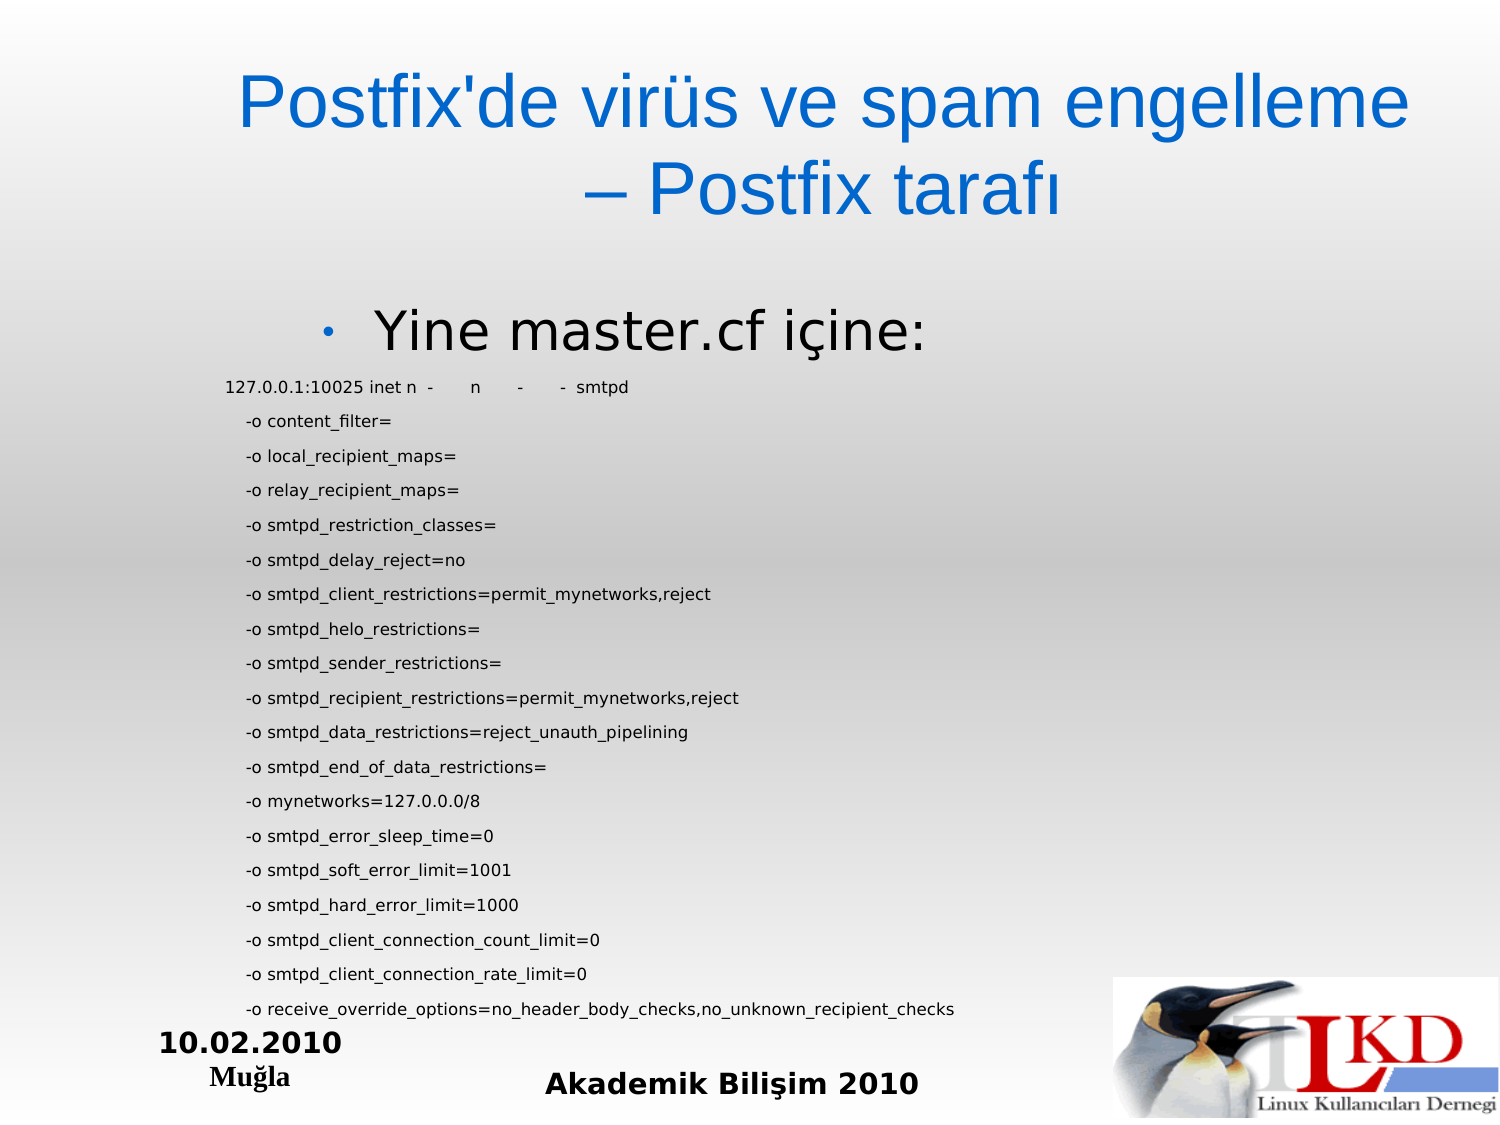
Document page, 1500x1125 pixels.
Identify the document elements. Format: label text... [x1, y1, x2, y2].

picture [1113, 977, 1499, 1118]
list Yine master.cf içine: 127.0.0.1:10025 inet n - n - - smtpd -o content_filter= -o local_recipient_maps= -o relay_recipient_maps= -o smtpd_restriction_classes= -o smtpd_delay_reject=no -o smtpd_client_restrictions=permit_mynetworks,reject -o smtpd_helo_restrictions= -o smtpd_sender_restrictions= -o smtpd_recipient_restrictions=permit_mynetworks,reject -o smtpd_data_restrictions=reject_unauth_pipelining -o smtpd_end_of_data_restrictions= -o mynetworks=127.0.0.0/8 -o smtpd_error_sleep_time=0 -o smtpd_soft_error_limit=1001 -o smtpd_hard_error_limit=1000 -o smtpd_client_connection_count_limit=0 -o smtpd_client_connection_rate_limit=0 -o receive_override_options=no_header_body_checks,no_unknown_recipient_checks [224, 299, 1425, 1054]
title Postfix'de virüs ve spam engelleme – Postfix tarafı [224, 49, 1425, 238]
